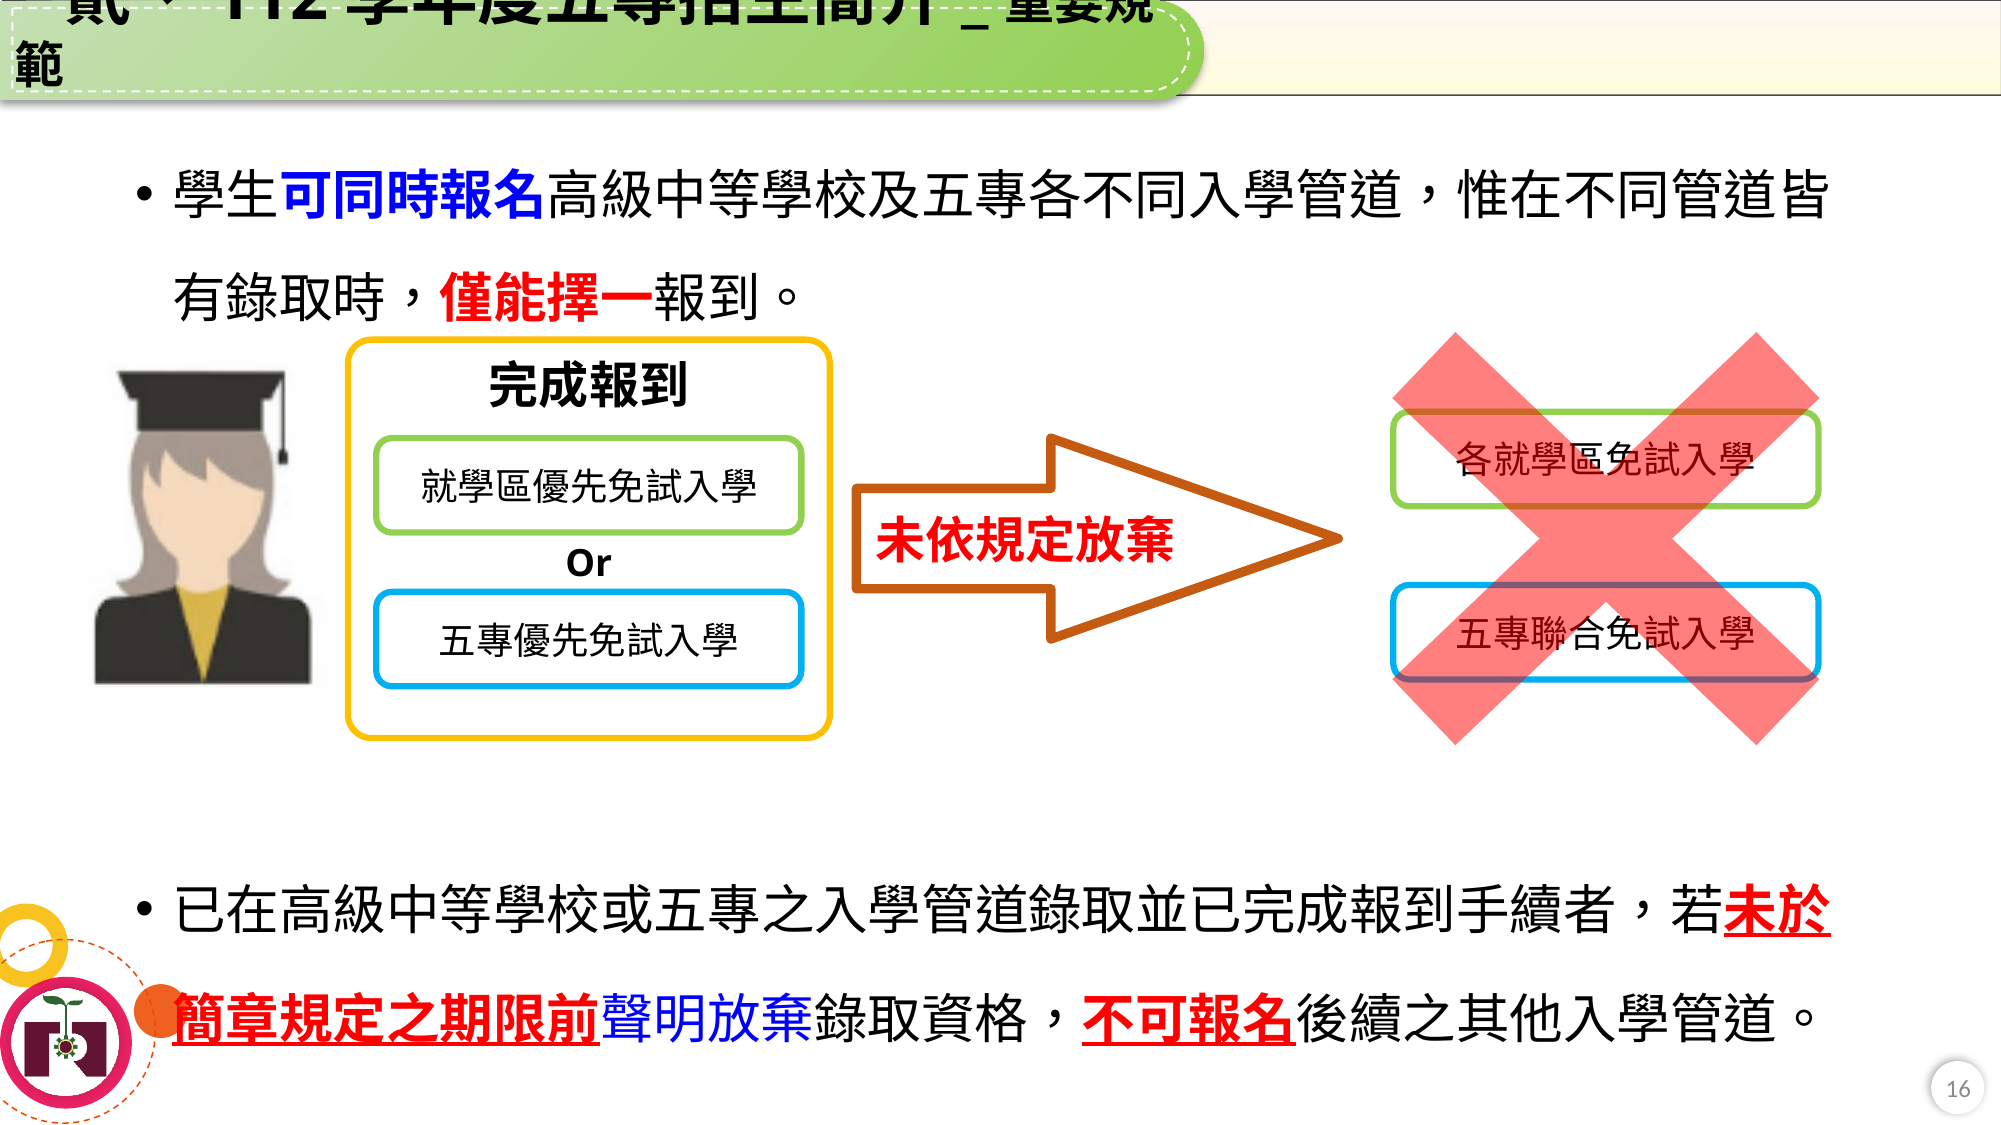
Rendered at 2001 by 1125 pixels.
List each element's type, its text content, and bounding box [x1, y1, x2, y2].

text_box 各就學區免試入學 [1540, 411, 1672, 474]
text_box 五專聯合免試入學 [1721, 584, 1819, 674]
text_box [1187, 13, 1204, 88]
text_box 完成報到 Or [347, 339, 830, 739]
picture [81, 339, 340, 712]
text_box 五專聯合免試入學 [1393, 584, 1491, 674]
text_box 五專聯合免試入學 [1525, 603, 1686, 680]
text_box 各就學區免試入學 [1707, 412, 1819, 507]
text_box 貳、112學年度五專招生簡介_重要規範 [0, 0, 1187, 109]
picture [11, 988, 119, 1096]
text_box 各就學區免試入學 [1393, 412, 1505, 507]
text_box 未依規定放棄 [856, 438, 1339, 639]
text_box [1392, 332, 1820, 746]
text_box 學生可同時報名高級中等學校及五專各不同入學管道，惟在不同管道皆有錄取時，僅能擇一報到。 已在高級中等學校或五專之入學管道錄取並已完成報到手續者，若未於簡章規定之期限前聲明放棄錄取資格，不可報名後續之其他入學管道。 [119, 115, 1863, 1072]
